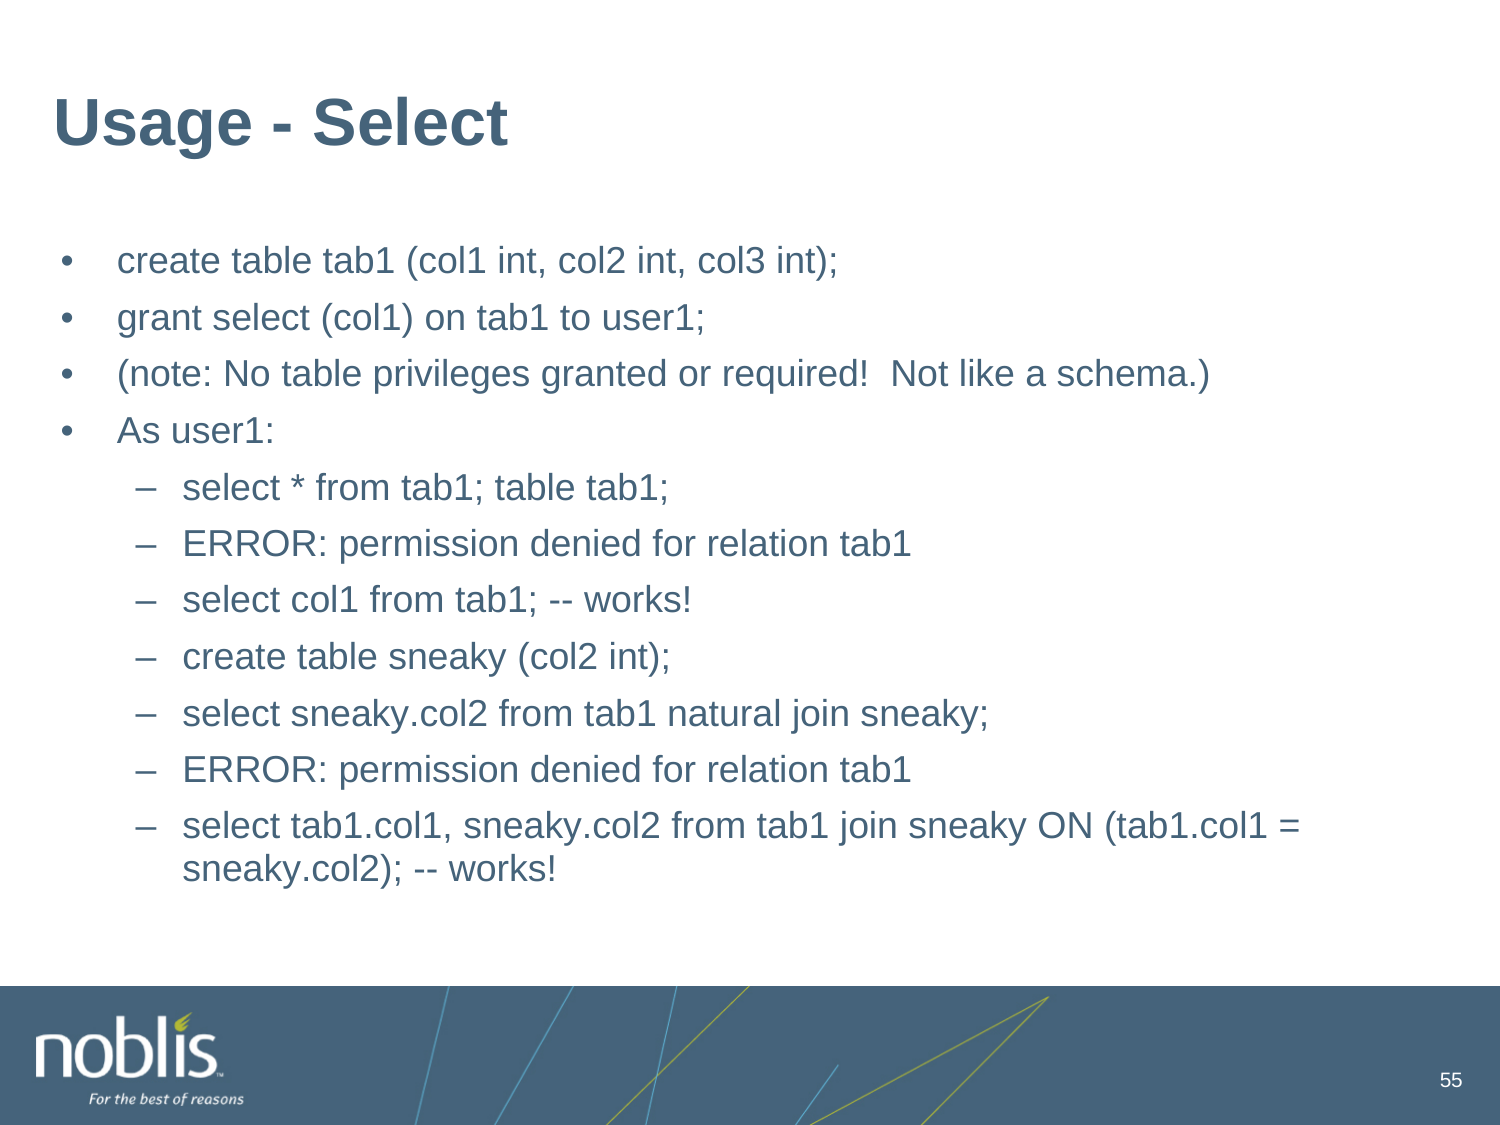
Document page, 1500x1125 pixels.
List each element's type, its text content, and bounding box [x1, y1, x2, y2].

picture [0, 986, 1500, 1125]
list create table tab1 (col1 int, col2 int, col3 int); grant select (col1) on tab1 to user1; (note: No table privileges granted or required! Not like a schema.) As user1: select * from tab1; table tab1; ERROR: permission denied for relation tab1 select col1 from tab1; -- works! create table sneaky (col2 int); select sneaky.col2 from tab1 natural join sneaky; ERROR: permission denied for relation tab1 select tab1.col1, sneaky.col2 from tab1 join sneaky ON (tab1.col1 = sneaky.col2); -- works! [60, 239, 1437, 944]
title Usage - Select [53, 38, 1438, 211]
